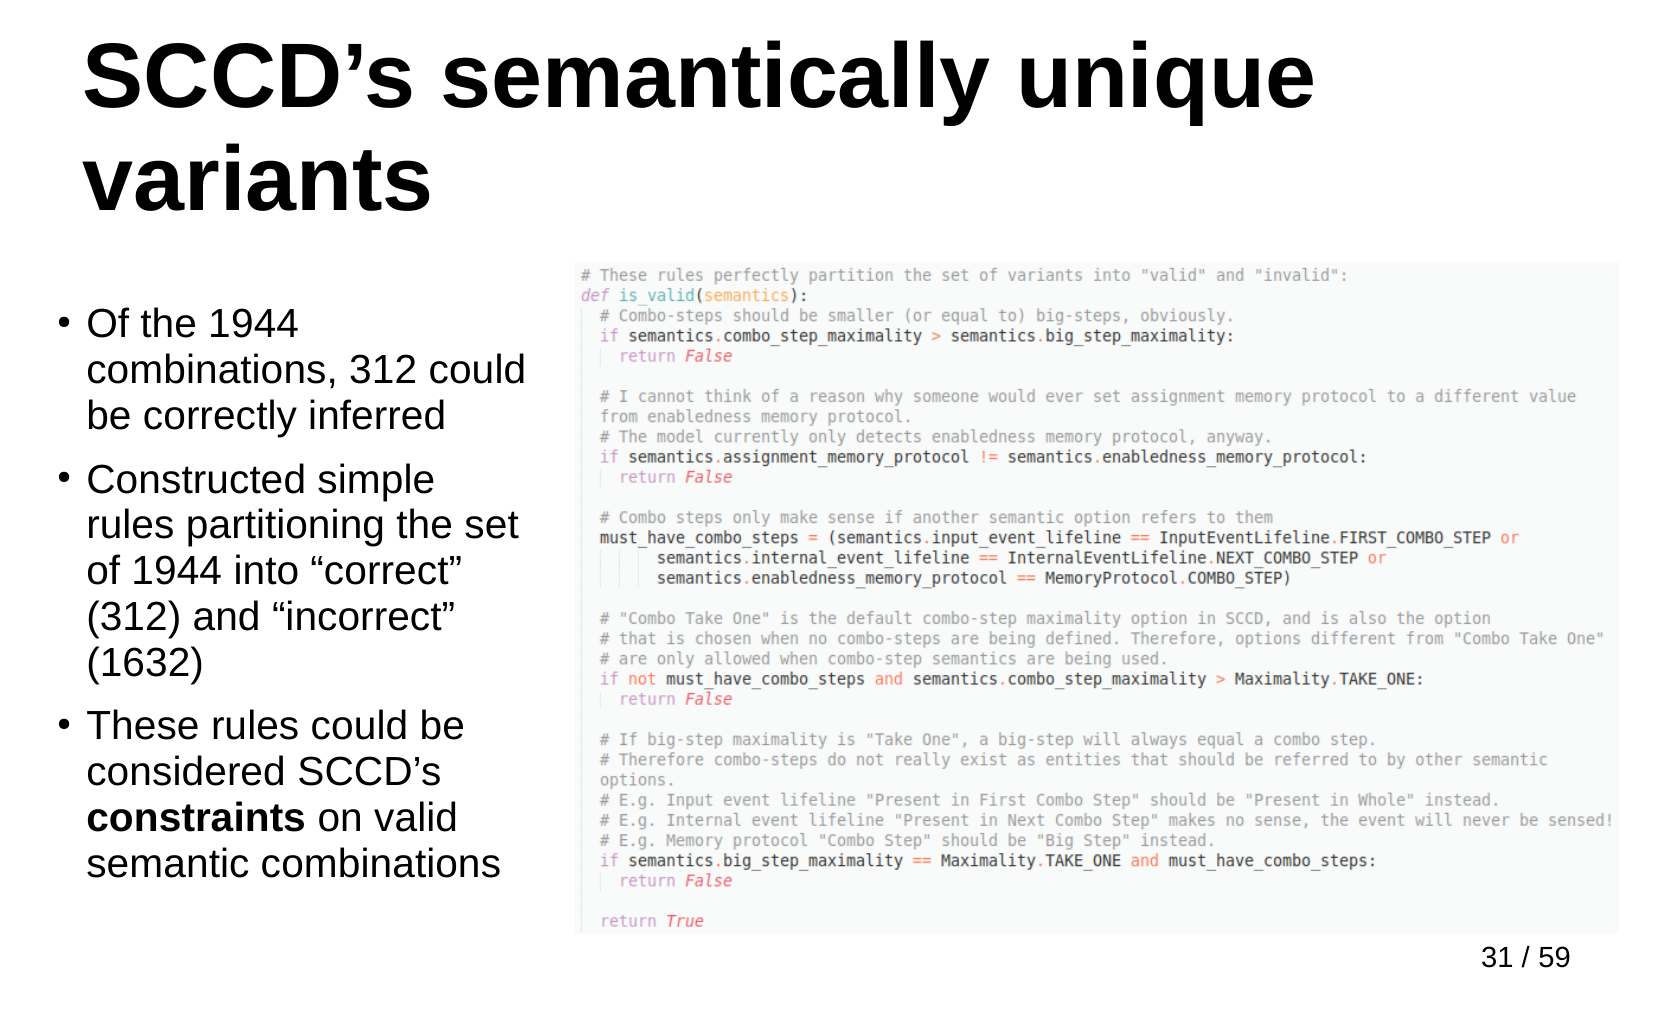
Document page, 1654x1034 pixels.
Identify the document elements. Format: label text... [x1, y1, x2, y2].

list Of the 1944 combinations, 312 could be correctly inferred Constructed simple rules partitioning the set of 1944 into “correct” (312) and “incorrect” (1632) These rules could be considered SCCD’s constraints on valid semantic combinations [47, 300, 532, 934]
title SCCD’s semantically unique variants [82, 24, 1571, 230]
picture [575, 262, 1619, 934]
